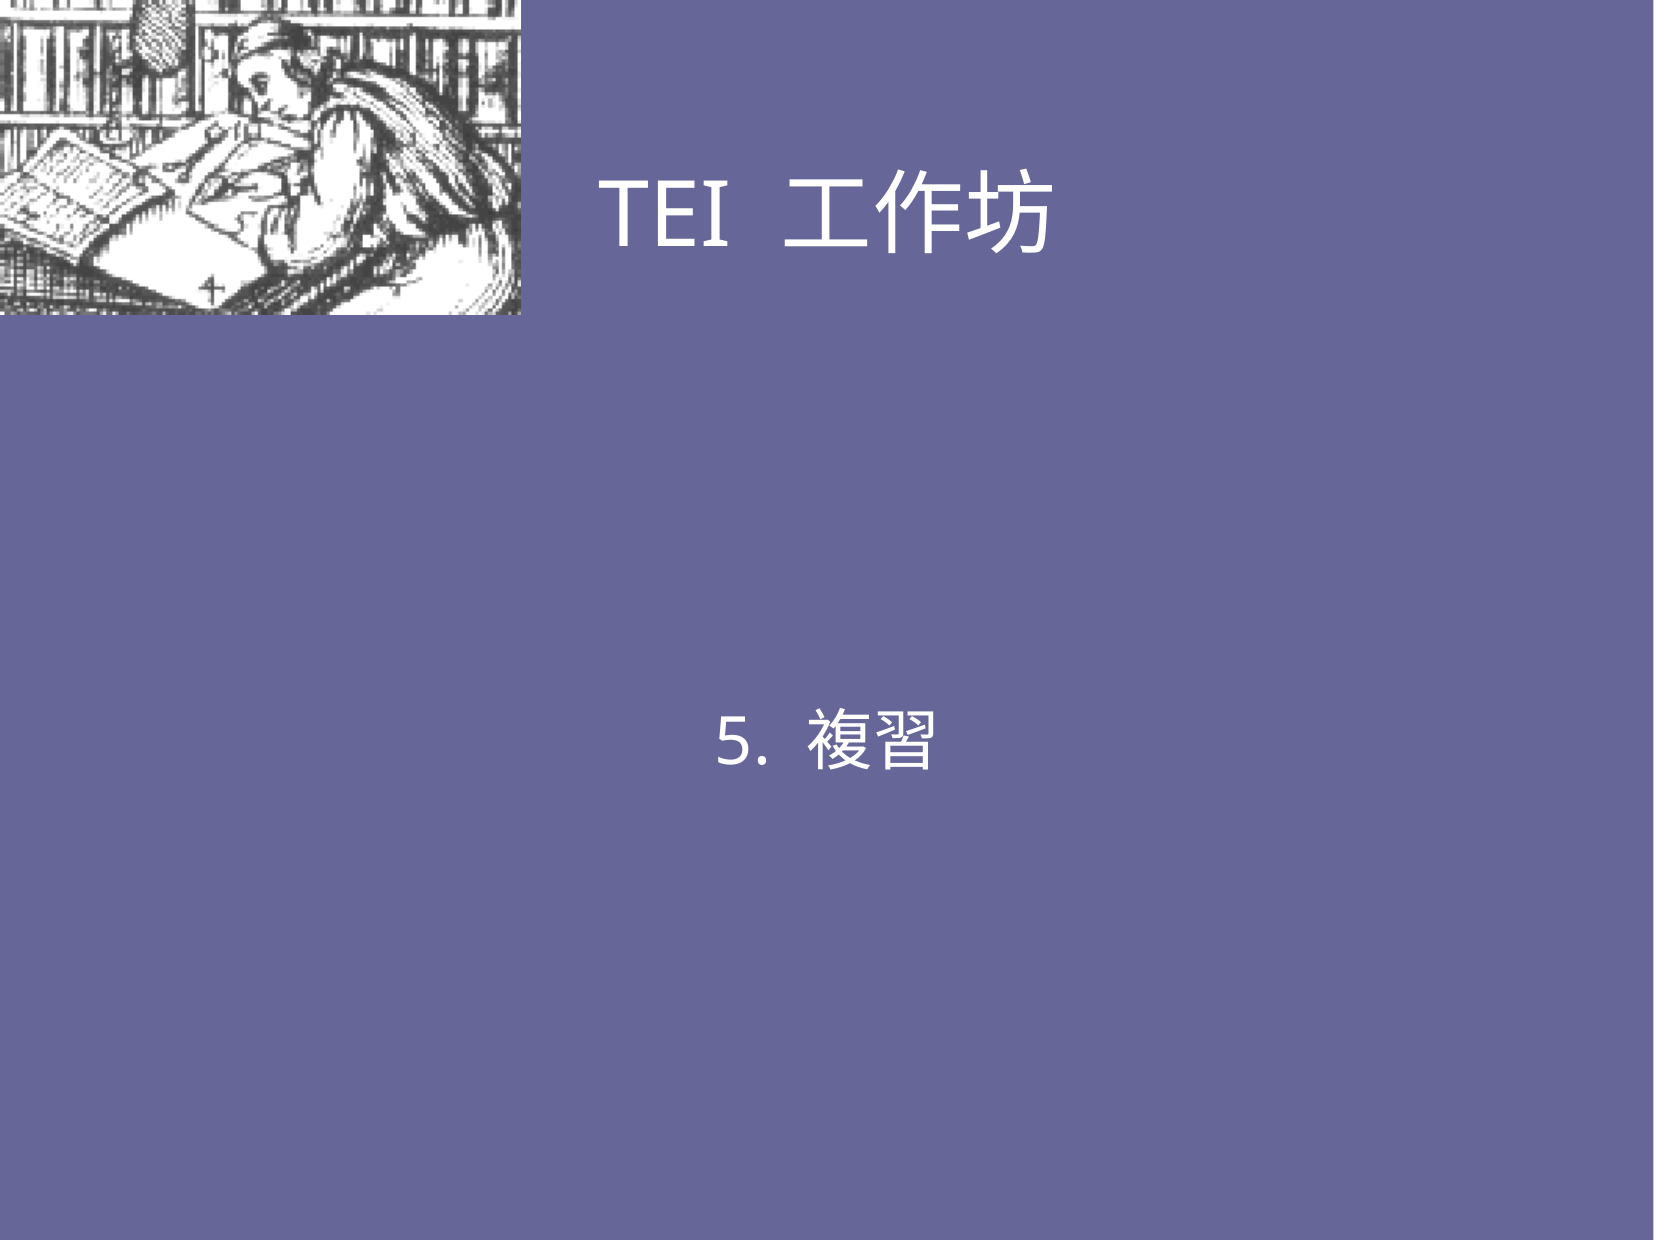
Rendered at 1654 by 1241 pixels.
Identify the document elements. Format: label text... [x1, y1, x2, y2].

title TEI 工作坊 [521, 102, 1534, 310]
subtitle 5. 複習 [121, 344, 1534, 1127]
picture [0, 0, 521, 315]
